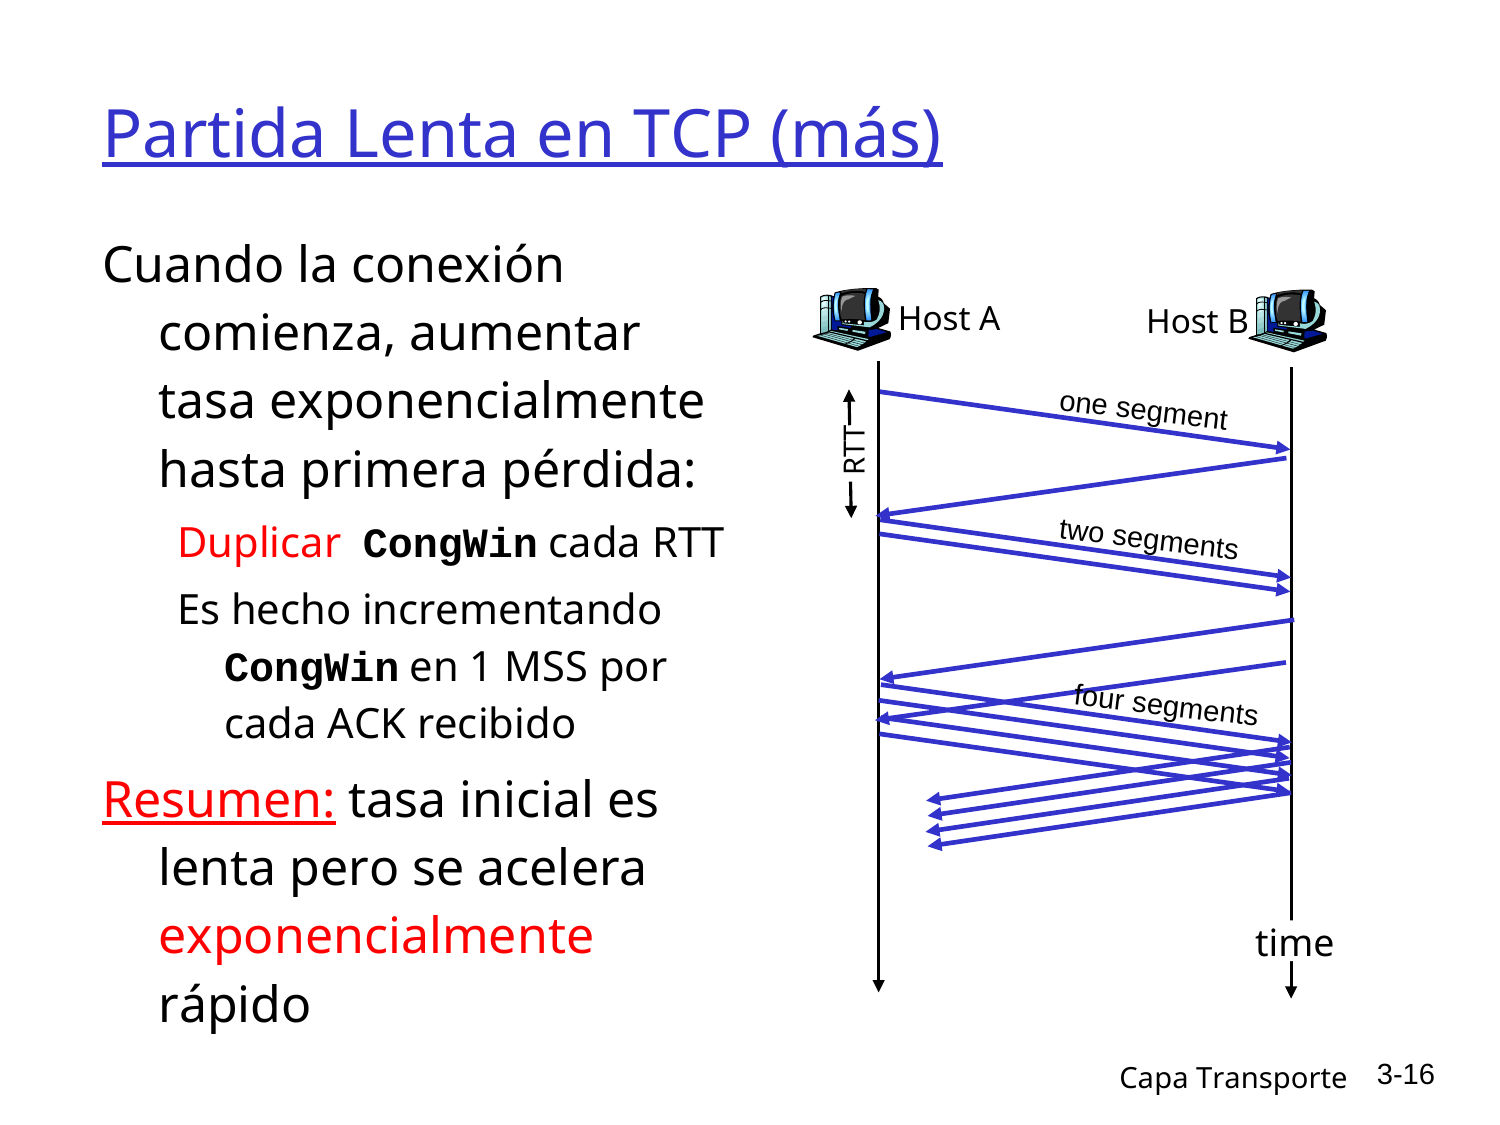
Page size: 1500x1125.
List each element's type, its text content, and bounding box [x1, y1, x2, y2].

text_box two segments [1041, 502, 1257, 576]
text_box one segment [1042, 374, 1246, 447]
title Partida Lenta en TCP (más) [87, 37, 1363, 225]
picture [812, 287, 893, 351]
text_box four segments [1057, 668, 1277, 737]
text_box Host A [883, 287, 1016, 349]
text_box Host B [1131, 290, 1264, 352]
text_box time [1240, 908, 1350, 976]
text_box four segments [1056, 712, 1250, 740]
picture [1248, 289, 1329, 353]
text_box RTT [825, 410, 877, 491]
list Cuando la conexión comienza, aumentar tasa exponencialmente hasta primera pérdida: Duplicar CongWin cada RTT Es hecho incrementando CongWin en 1 MSS por cada ACK recibido Resumen: tasa inicial es lenta pero se acelera exponencialmente rápido [87, 221, 763, 1049]
